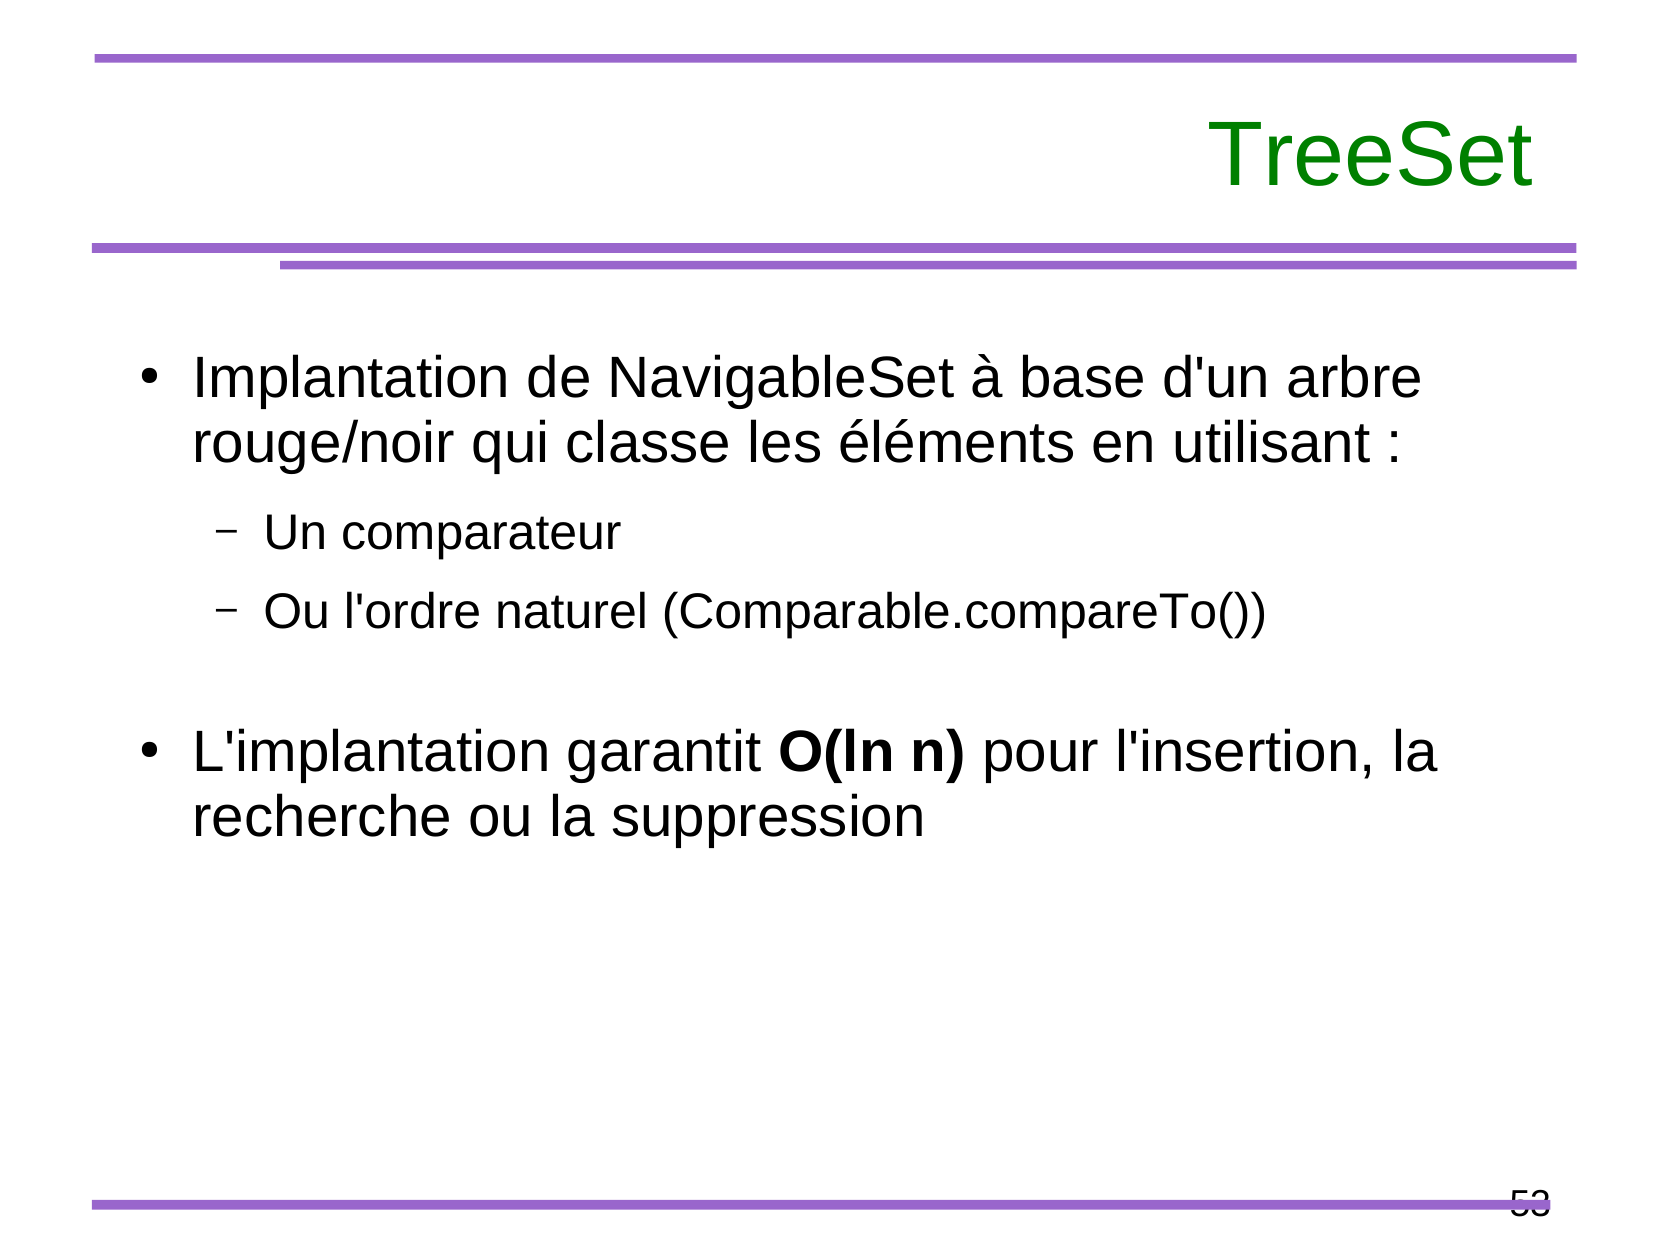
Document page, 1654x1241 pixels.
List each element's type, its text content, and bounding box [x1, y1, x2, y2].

title TreeSet [121, 49, 1534, 257]
list Implantation de NavigableSet à base d'un arbre rouge/noir qui classe les éléments en utilisant : Un comparateur Ou l'ordre naturel (Comparable.compareTo()) L'implantation garantit O(ln n) pour l'insertion, la recherche ou la suppression [121, 344, 1534, 982]
